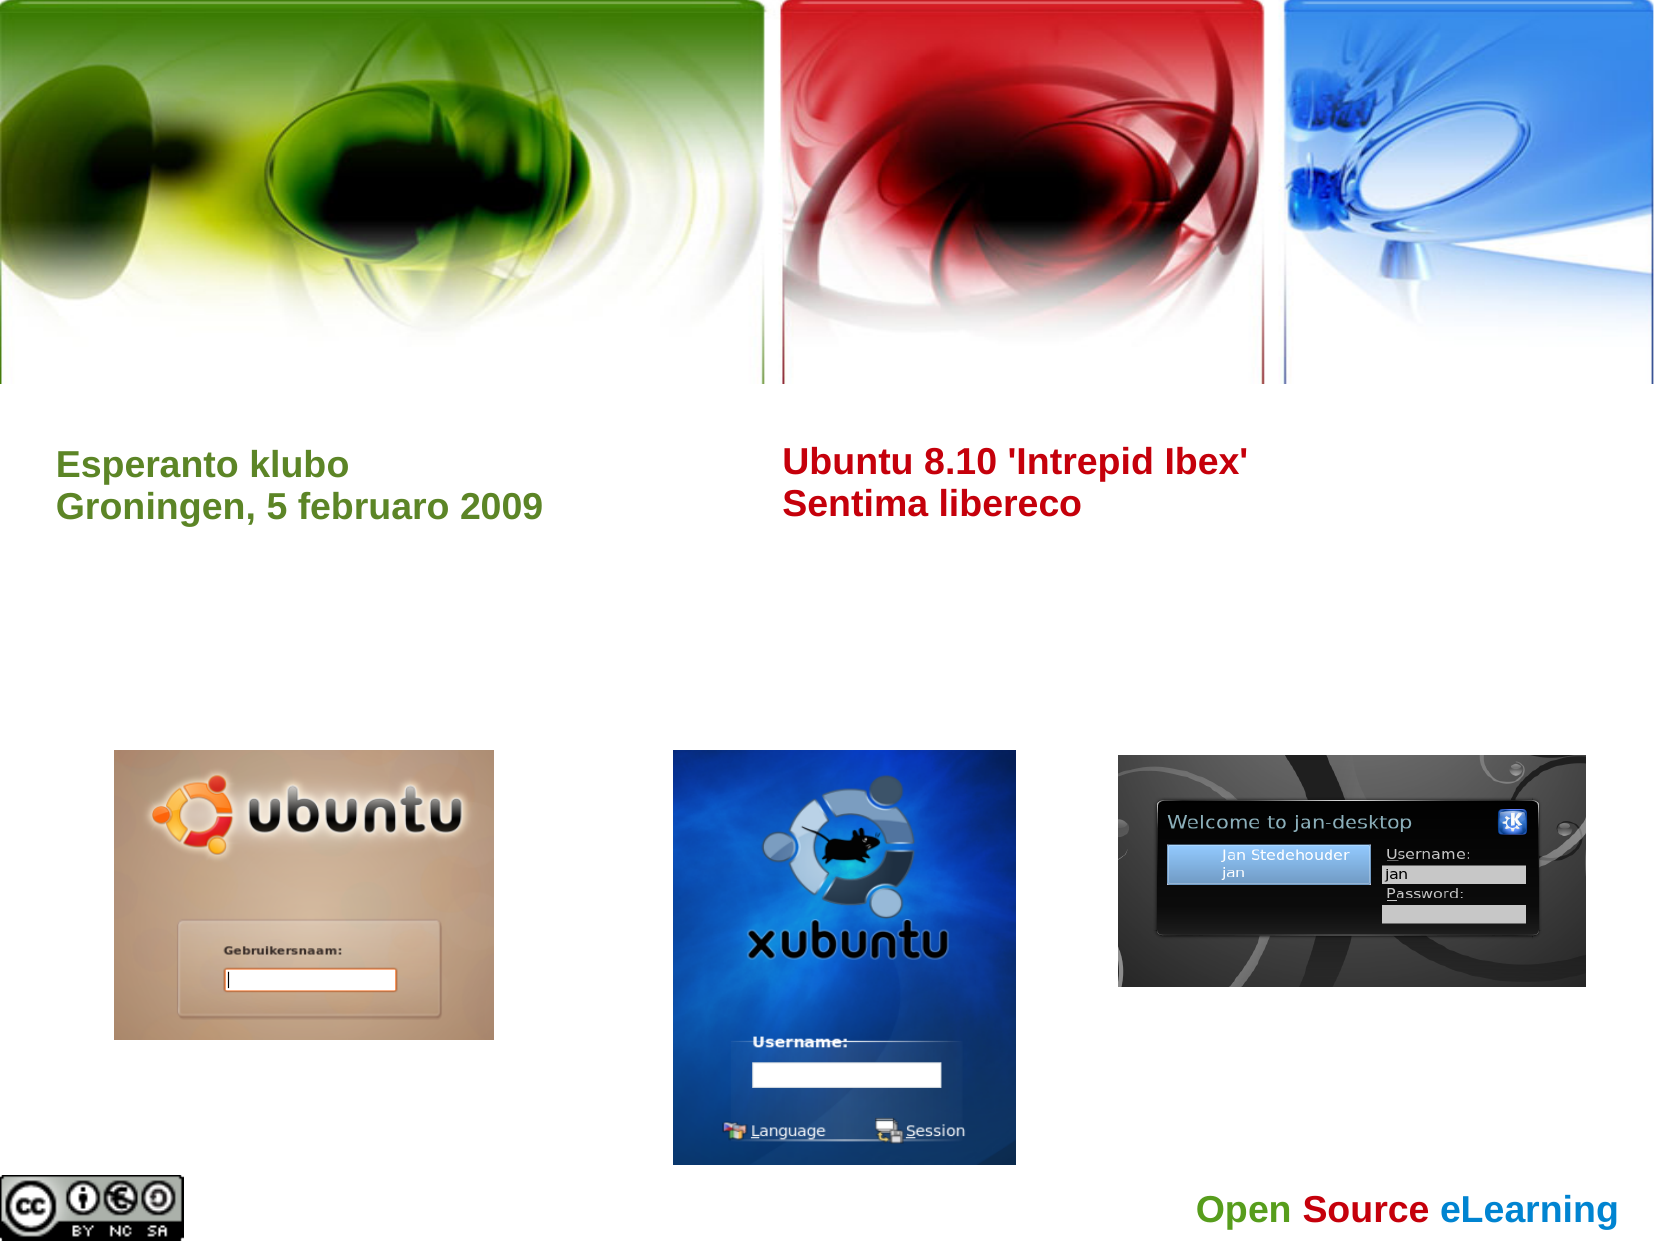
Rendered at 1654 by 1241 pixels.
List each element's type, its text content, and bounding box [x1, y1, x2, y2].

text_box Ubuntu 8.10 'Intrepid Ibex' Sentima libereco [767, 432, 1308, 532]
picture [0, 0, 1654, 384]
picture [1118, 755, 1586, 987]
picture [0, 1175, 184, 1241]
text_box Esperanto klubo Groningen, 5 februaro 2009 [41, 436, 694, 535]
picture [673, 750, 1016, 1165]
text_box Open Source eLearning [1181, 1181, 1654, 1238]
picture [114, 750, 494, 1040]
